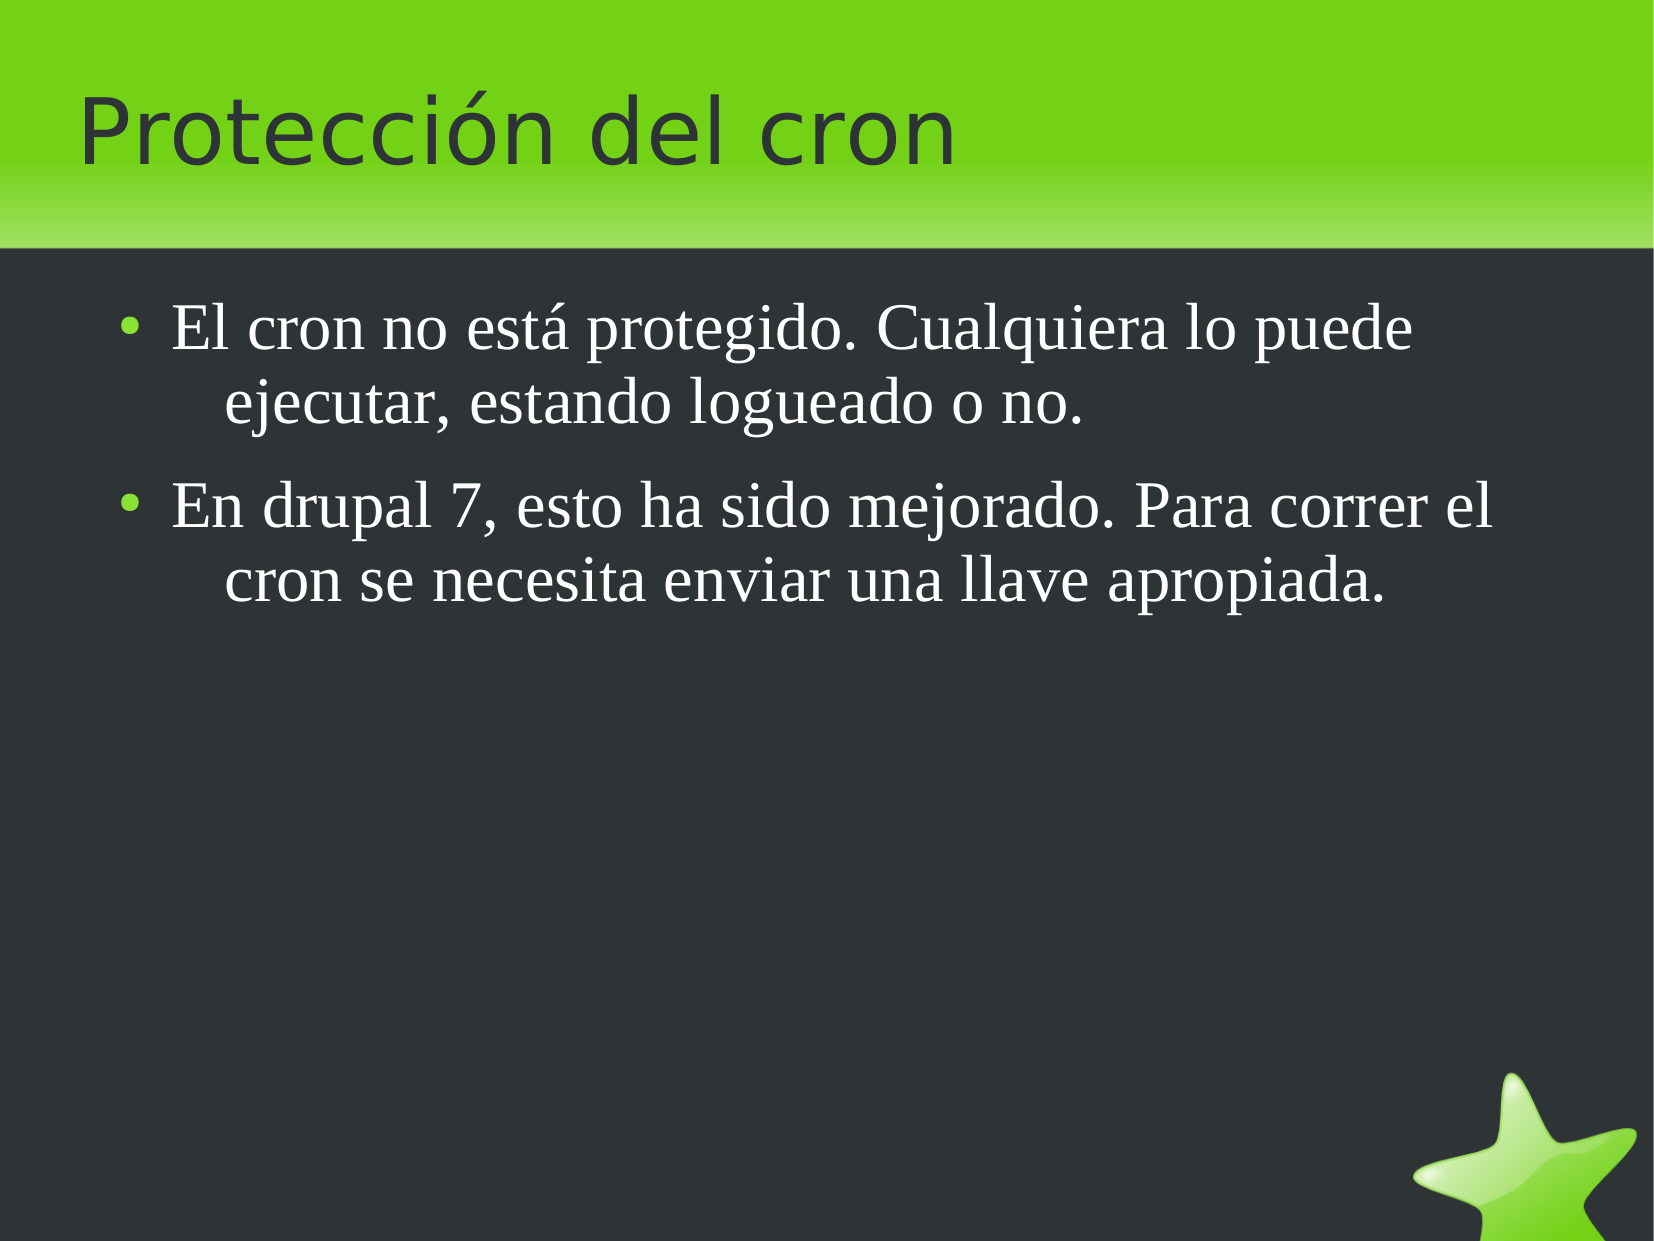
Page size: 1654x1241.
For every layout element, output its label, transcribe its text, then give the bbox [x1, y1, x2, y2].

list El cron no está protegido. Cualquiera lo puede ejecutar, estando logueado o no. En drupal 7, esto ha sido mejorado. Para correr el cron se necesita enviar una llave apropiada. [82, 290, 1571, 1109]
title Protección del cron [76, 29, 1565, 237]
picture [0, 0, 1654, 1241]
